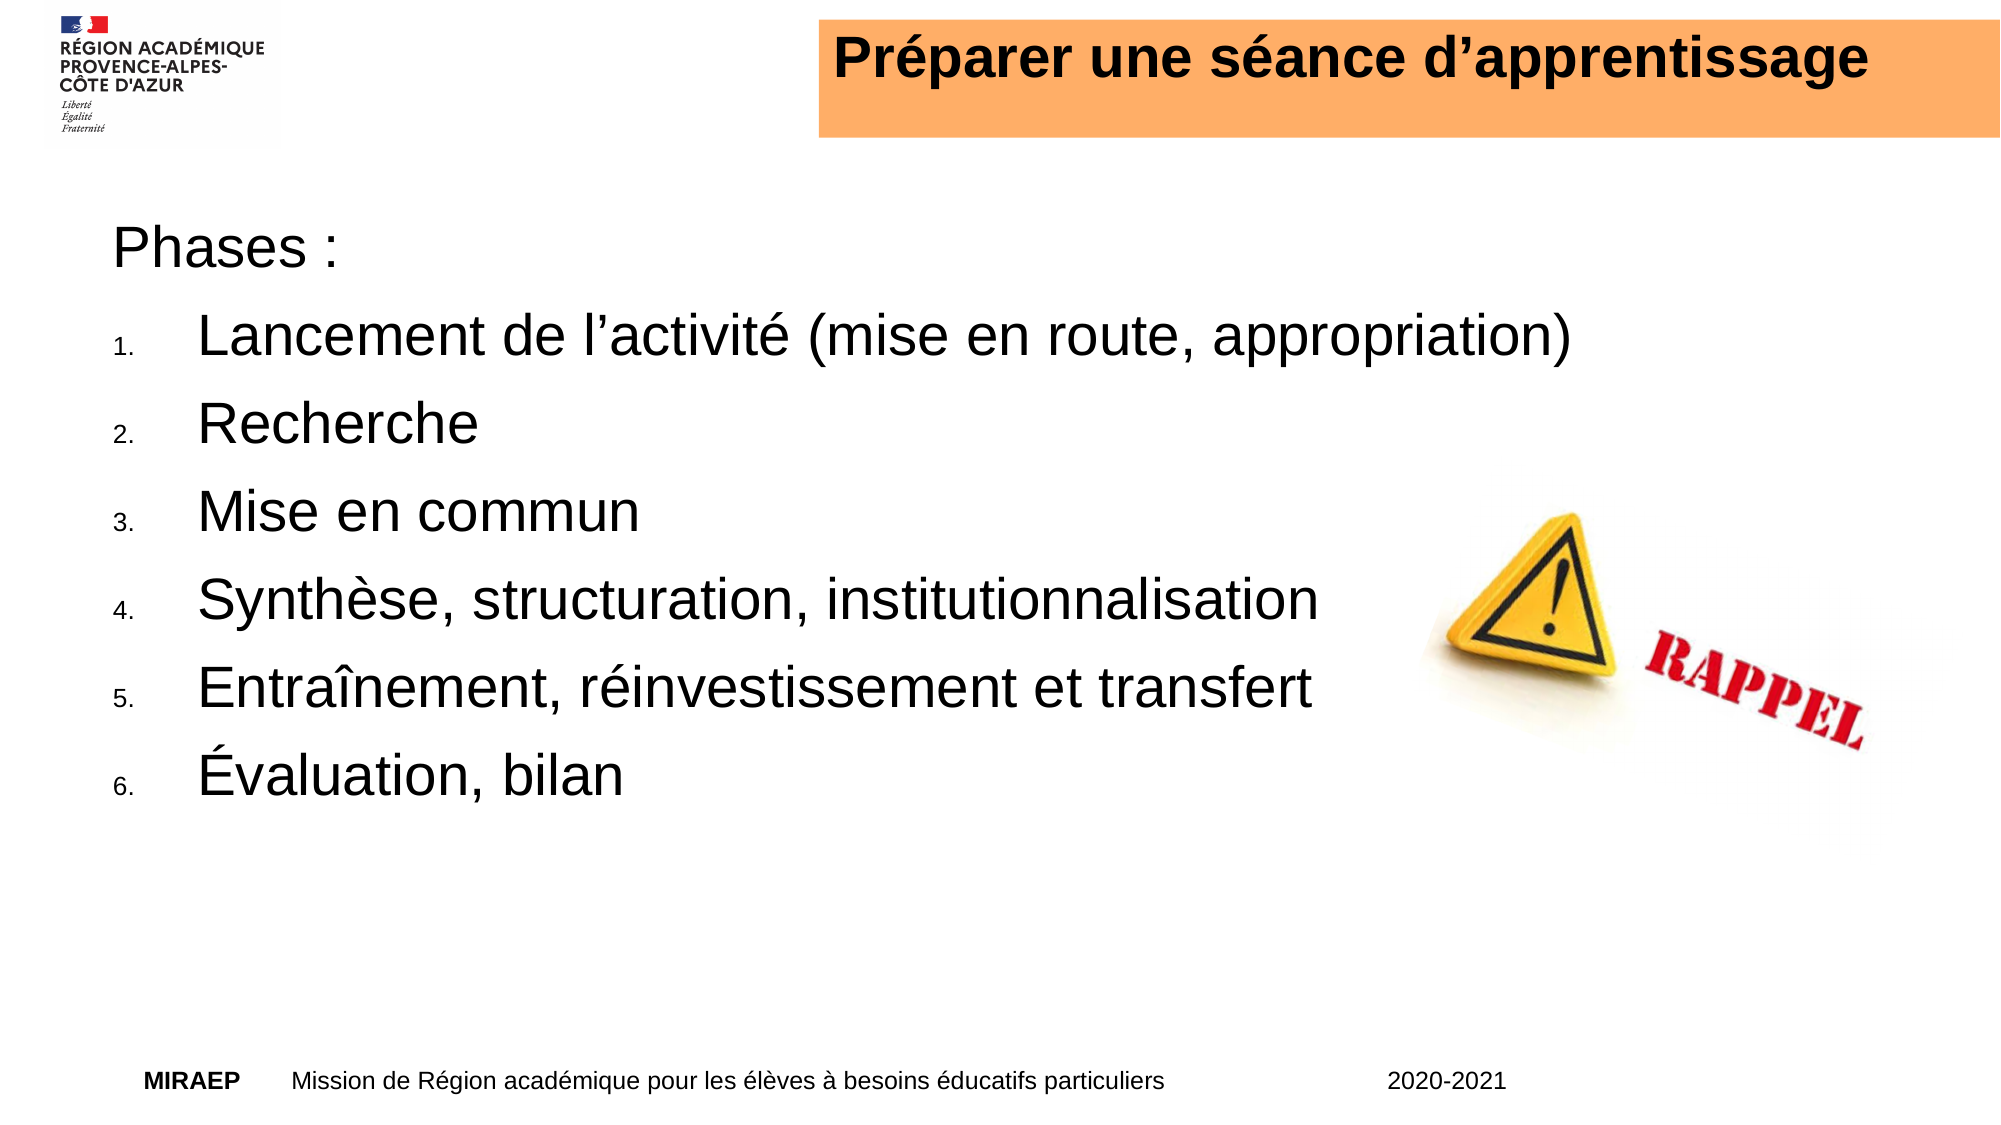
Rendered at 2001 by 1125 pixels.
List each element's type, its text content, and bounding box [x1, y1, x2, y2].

list Phases : Lancement de l’activité (mise en route, appropriation) Recherche Mise en commun Synthèse, structuration, institutionnalisation Entraînement, réinvestissement et transfert Évaluation, bilan [84, 210, 1916, 983]
picture [44, 0, 281, 149]
picture [1409, 455, 1963, 865]
title Préparer une séance d’apprentissage [818, 19, 2000, 138]
